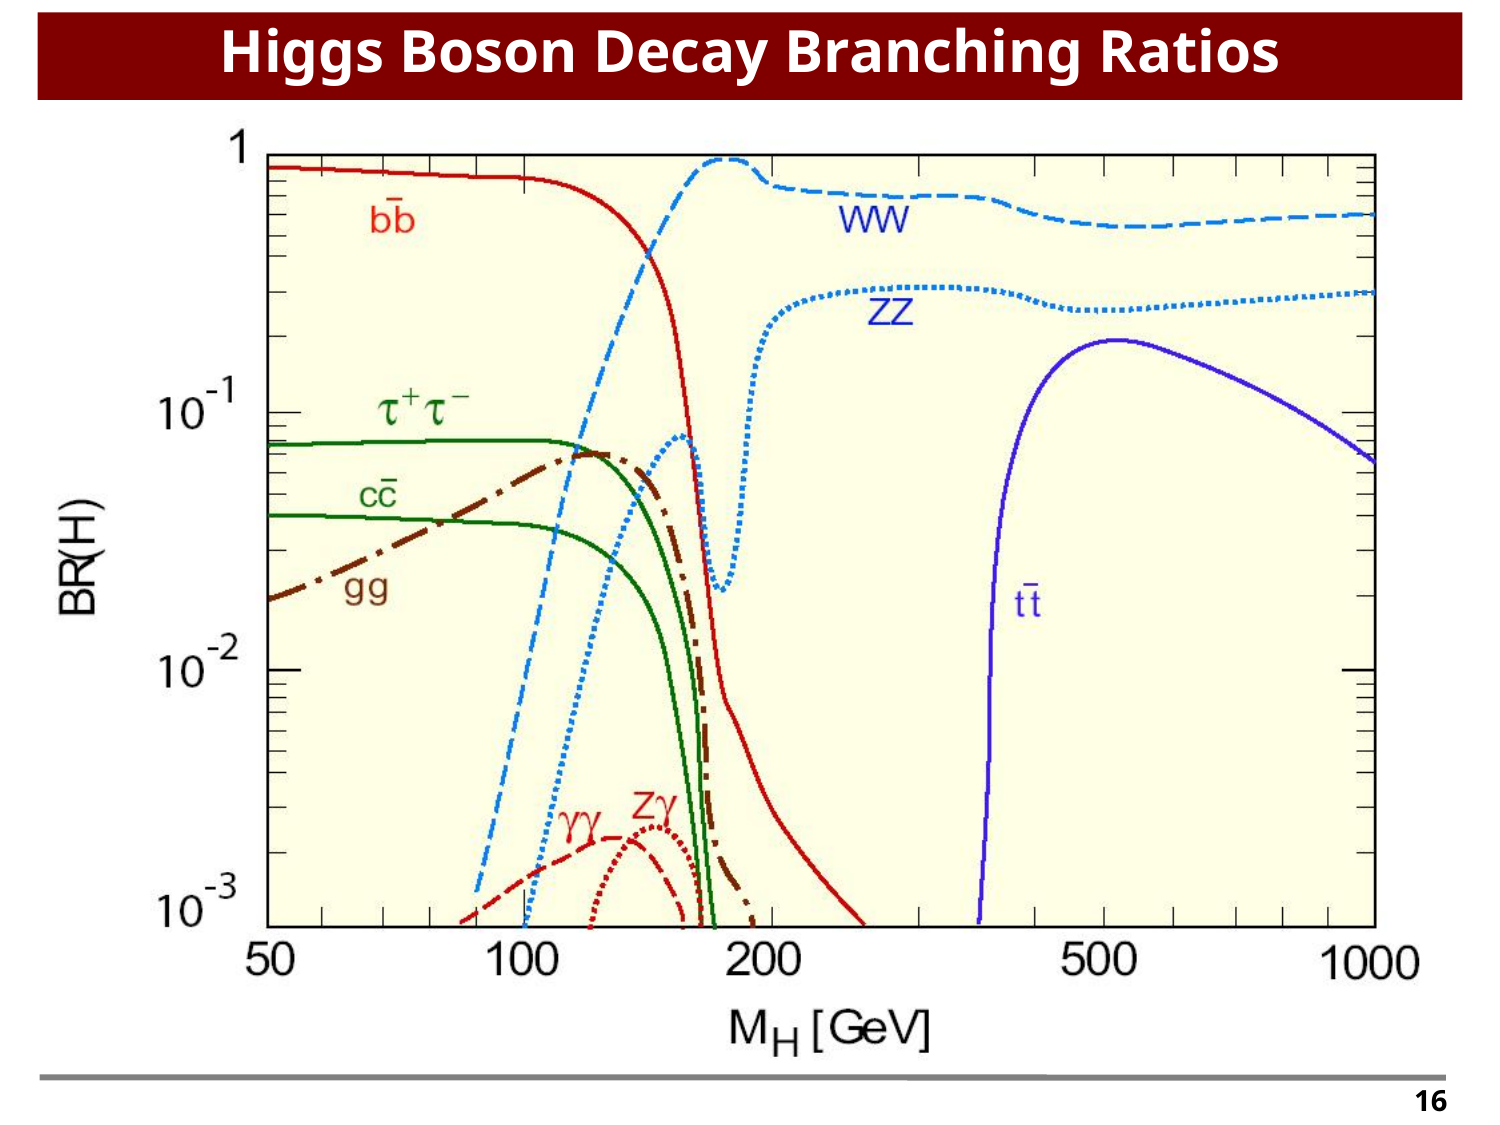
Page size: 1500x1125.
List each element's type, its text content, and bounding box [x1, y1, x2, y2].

picture [44, 119, 1446, 1066]
title Higgs Boson Decay Branching Ratios [45, 12, 1456, 96]
